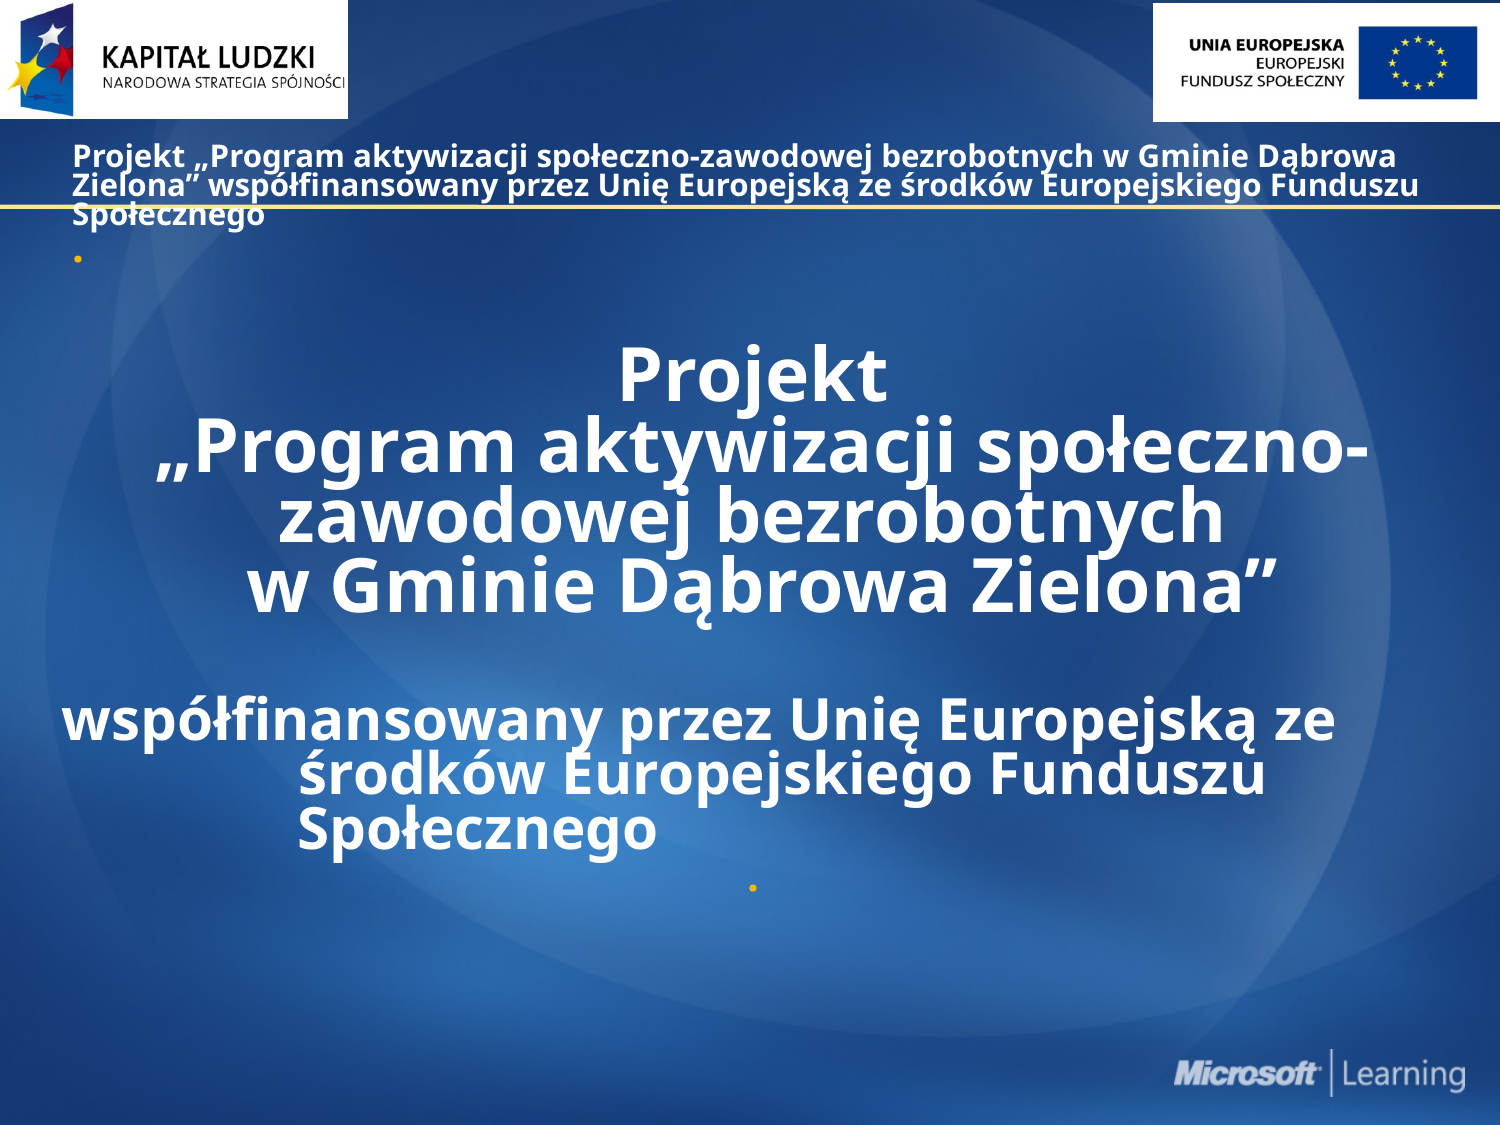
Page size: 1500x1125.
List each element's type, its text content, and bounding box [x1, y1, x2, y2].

picture [0, 0, 348, 119]
text_box Projekt „Program aktywizacji społeczno-zawodowej bezrobotnych w Gminie Dąbrowa Zielona” współfinansowany przez Unię Europejską ze środków Europejskiego Funduszu Społecznego . [72, 118, 1447, 296]
picture [1153, 3, 1500, 122]
text_box Projekt „Program aktywizacji społeczno-zawodowej bezrobotnych w Gminie Dąbrowa Zielona” współfinansowany przez Unię Europejską ze środków Europejskiego Funduszu Społecznego . [59, 299, 1447, 946]
